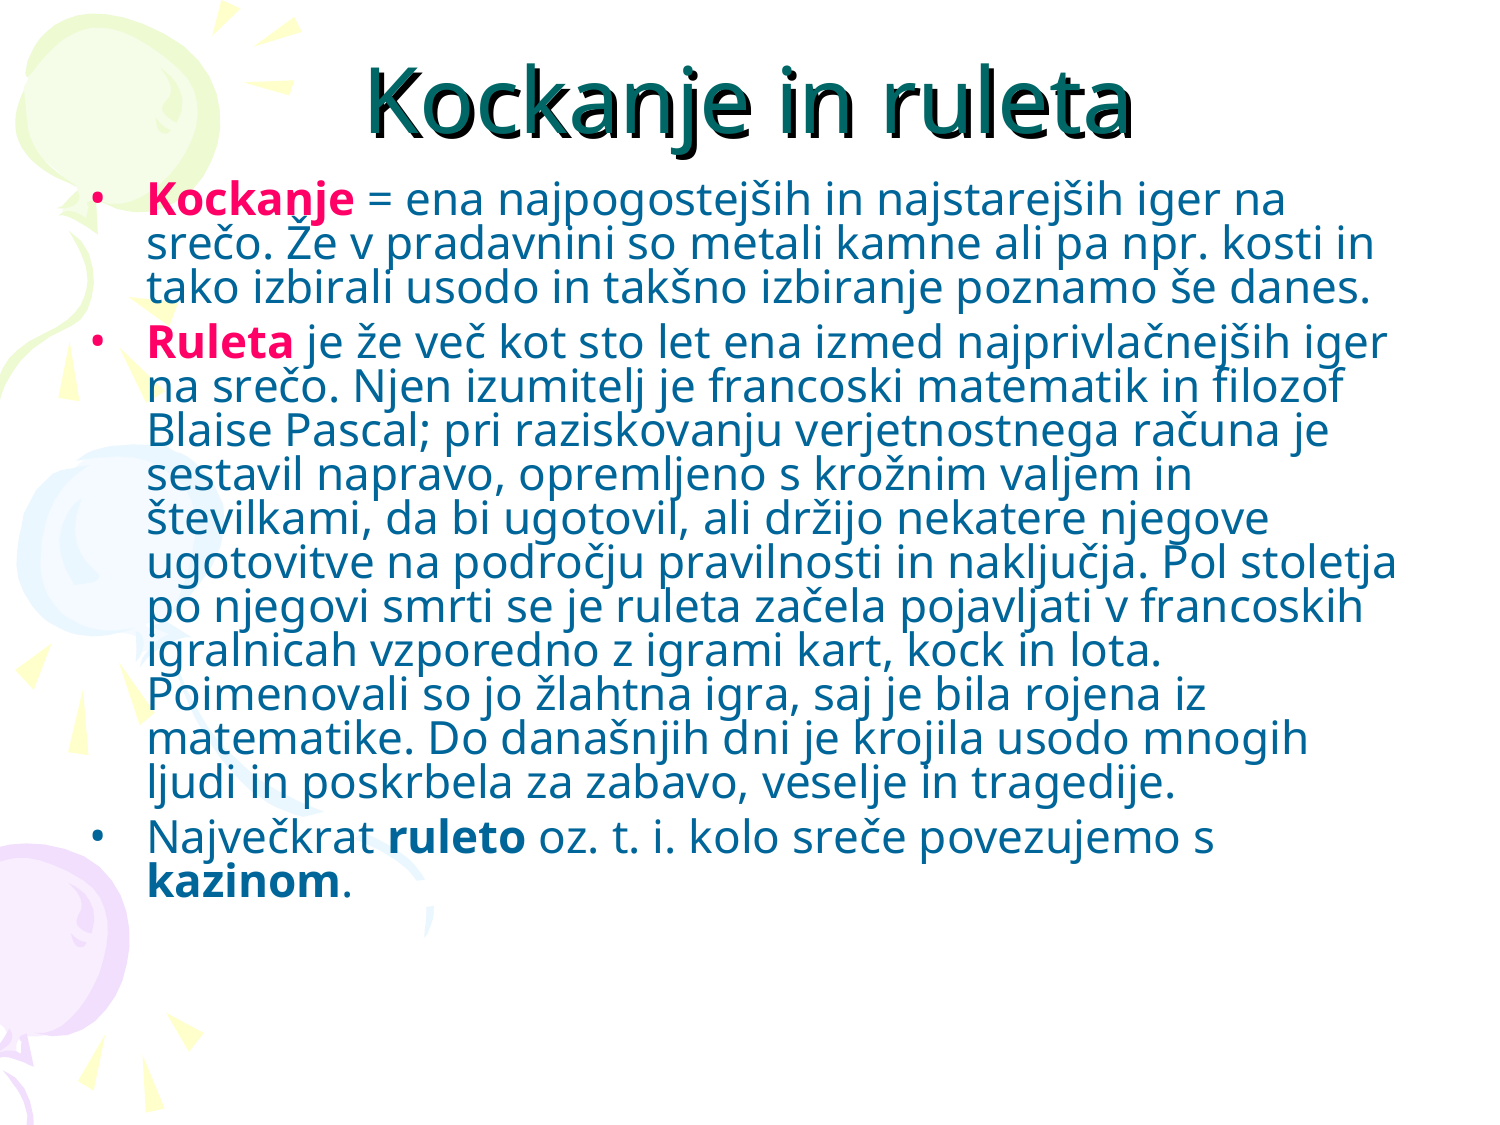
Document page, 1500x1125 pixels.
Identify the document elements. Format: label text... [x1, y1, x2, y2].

title Kockanje in ruleta [72, 16, 1426, 161]
list Kockanje = ena najpogostejših in najstarejših iger na srečo. Že v pradavnini so metali kamne ali pa npr. kosti in tako izbirali usodo in takšno izbiranje poznamo še danes. Ruleta je že več kot sto let ena izmed najprivlačnejših iger na srečo. Njen izumitelj je francoski matematik in filozof Blaise Pascal; pri raziskovanju verjetnostnega računa je sestavil napravo, opremljeno s krožnim valjem in številkami, da bi ugotovil, ali držijo nekatere njegove ugotovitve na področju pravilnosti in naključja. Pol stoletja po njegovi smrti se je ruleta začela pojavljati v francoskih igralnicah vzporedno z igrami kart, kock in lota. Poimenovali so jo žlahtna igra, saj je bila rojena iz matematike. Do današnjih dni je krojila usodo mnogih ljudi in poskrbela za zabavo, veselje in tragedije. Največkrat ruleto oz. t. i. kolo sreče povezujemo s kazinom. [75, 172, 1426, 994]
